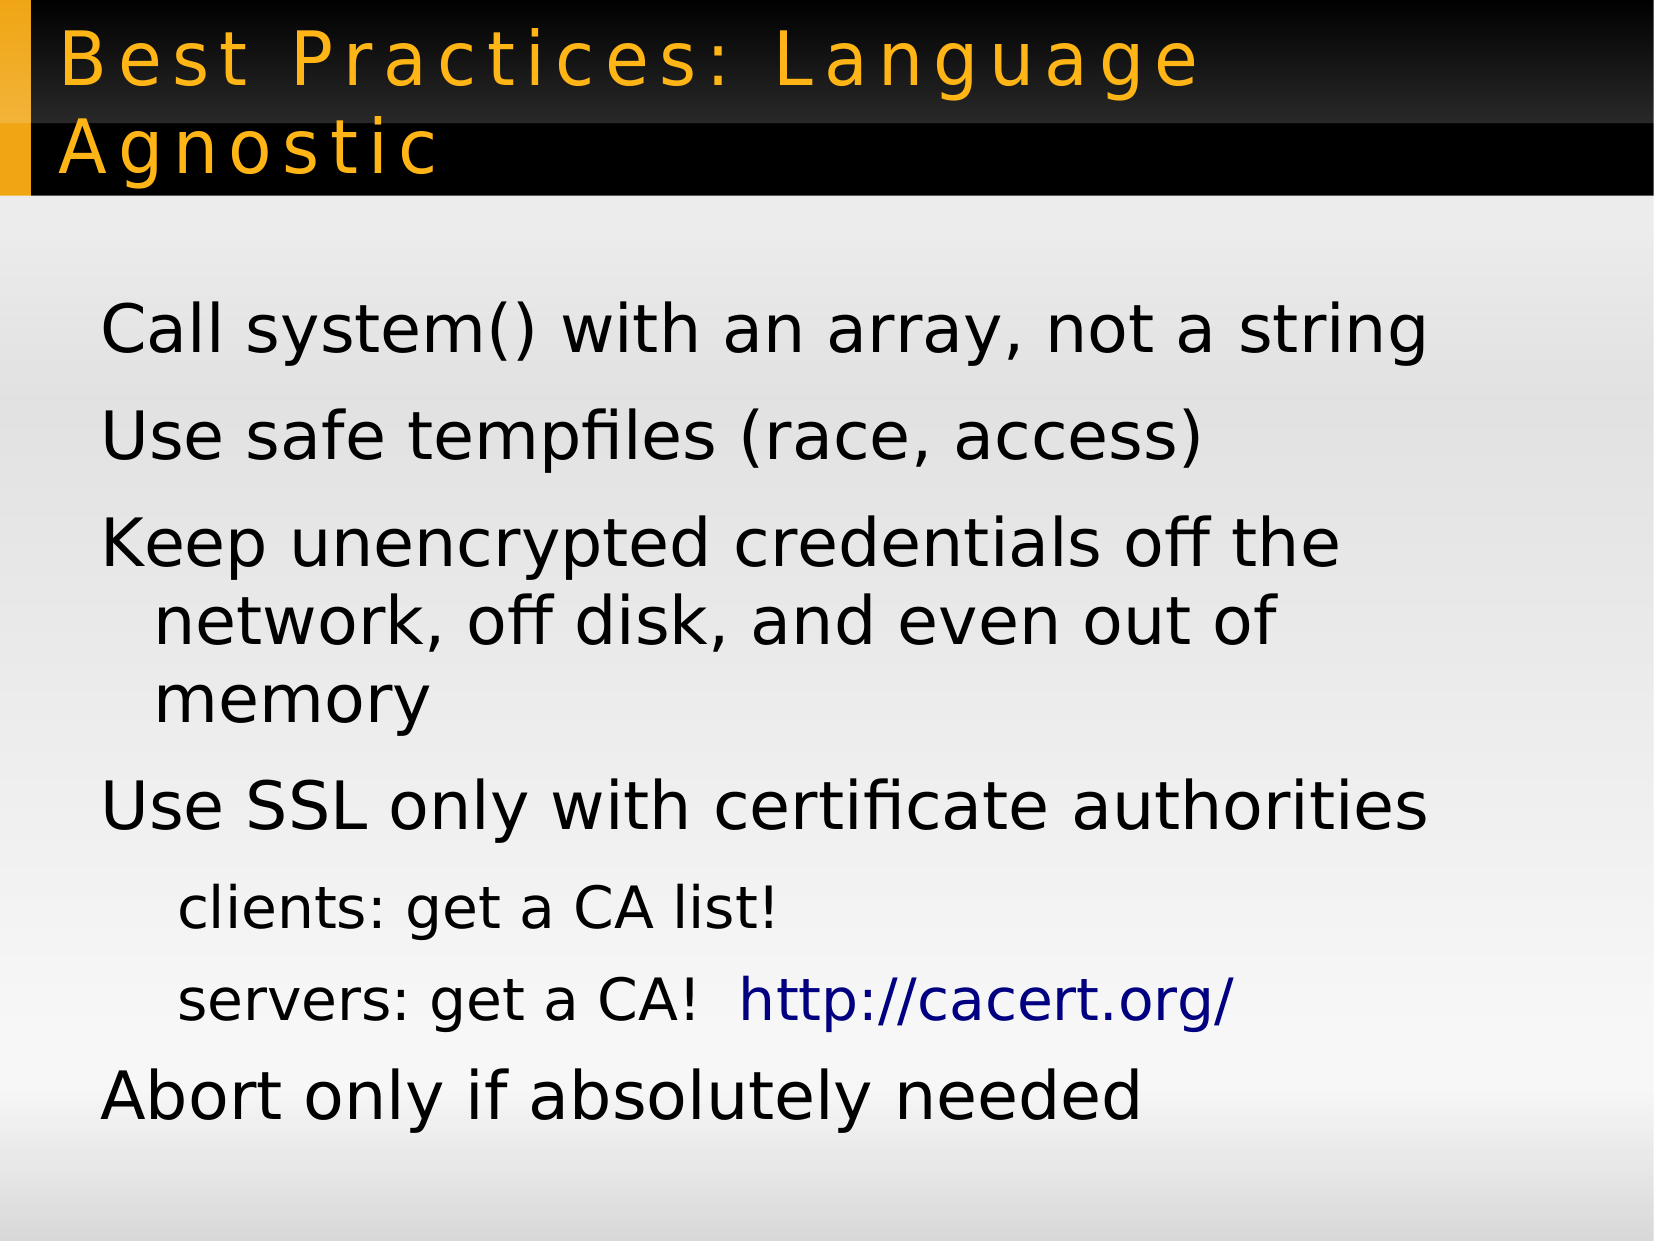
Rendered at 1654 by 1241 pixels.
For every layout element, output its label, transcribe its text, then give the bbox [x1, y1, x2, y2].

picture [0, 0, 1654, 1241]
title Best Practices: Language Agnostic [59, 16, 1613, 191]
list Call system() with an array, not a string Use safe tempfiles (race, access) Keep unencrypted credentials off the network, off disk, and even out of memory Use SSL only with certificate authorities clients: get a CA list! servers: get a CA! http://cacert.org/ Abort only if absolutely needed [82, 290, 1571, 1136]
